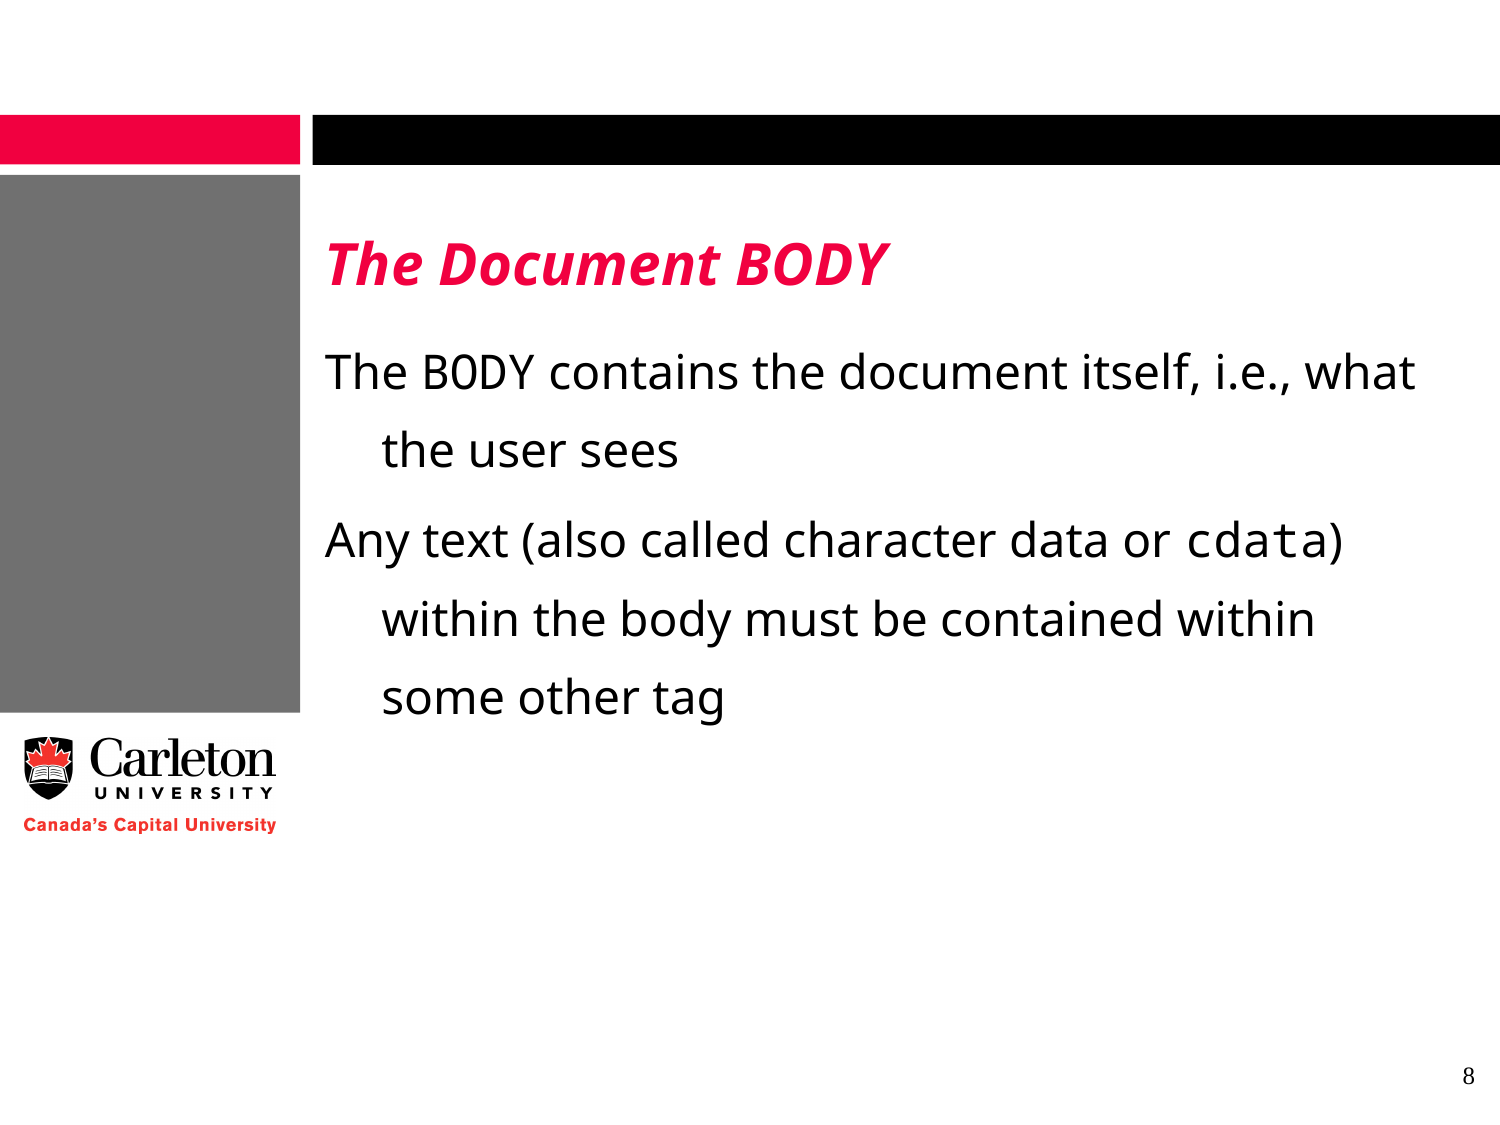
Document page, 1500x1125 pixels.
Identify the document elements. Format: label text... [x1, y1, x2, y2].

picture [24, 737, 276, 834]
list The BODY contains the document itself, i.e., what the user sees Any text (also called character data or cdata) within the body must be contained within some other tag [324, 324, 1450, 1036]
title The Document BODY [324, 194, 1450, 324]
